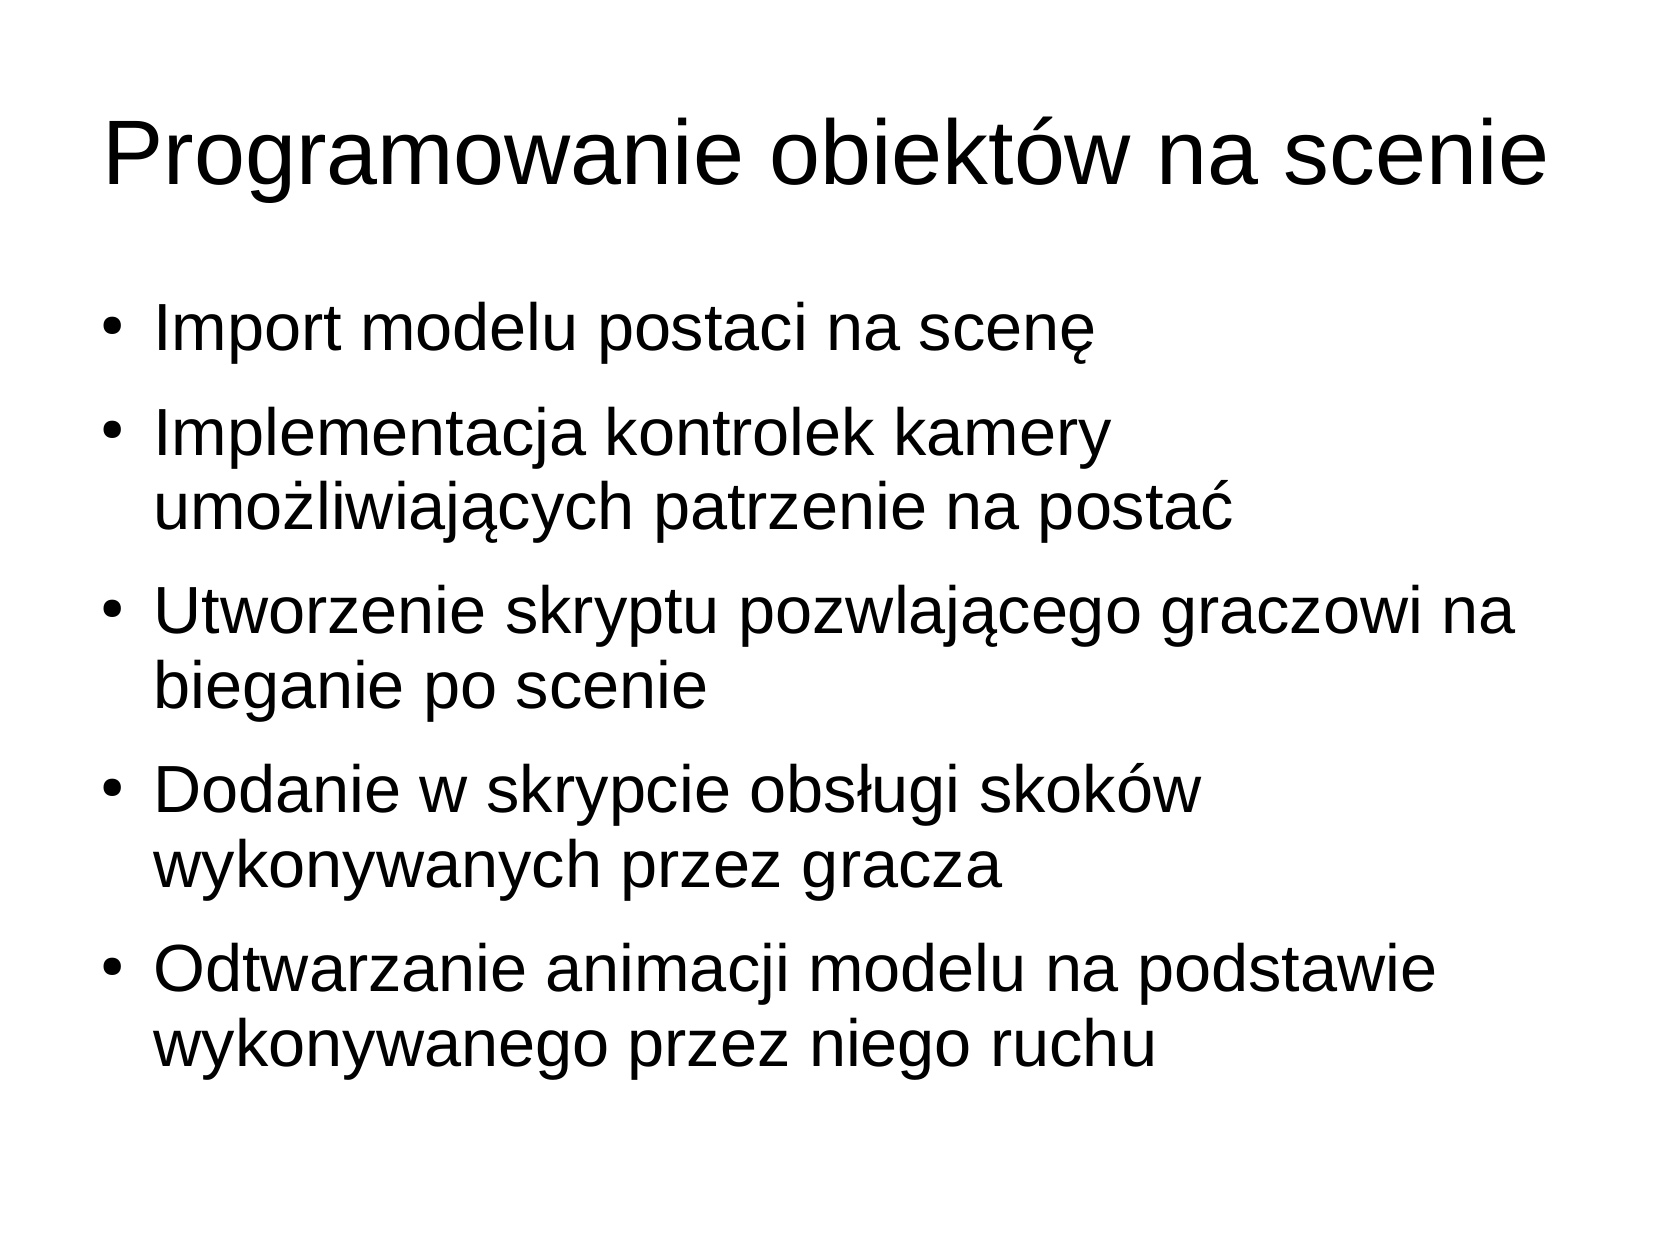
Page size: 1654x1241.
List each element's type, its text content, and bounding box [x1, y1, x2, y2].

list Import modelu postaci na scenę Implementacja kontrolek kamery umożliwiających patrzenie na postać Utworzenie skryptu pozwlającego graczowi na bieganie po scenie Dodanie w skrypcie obsługi skoków wykonywanych przez gracza Odtwarzanie animacji modelu na podstawie wykonywanego przez niego ruchu [82, 290, 1571, 1082]
title Programowanie obiektów na scenie [82, 49, 1571, 257]
